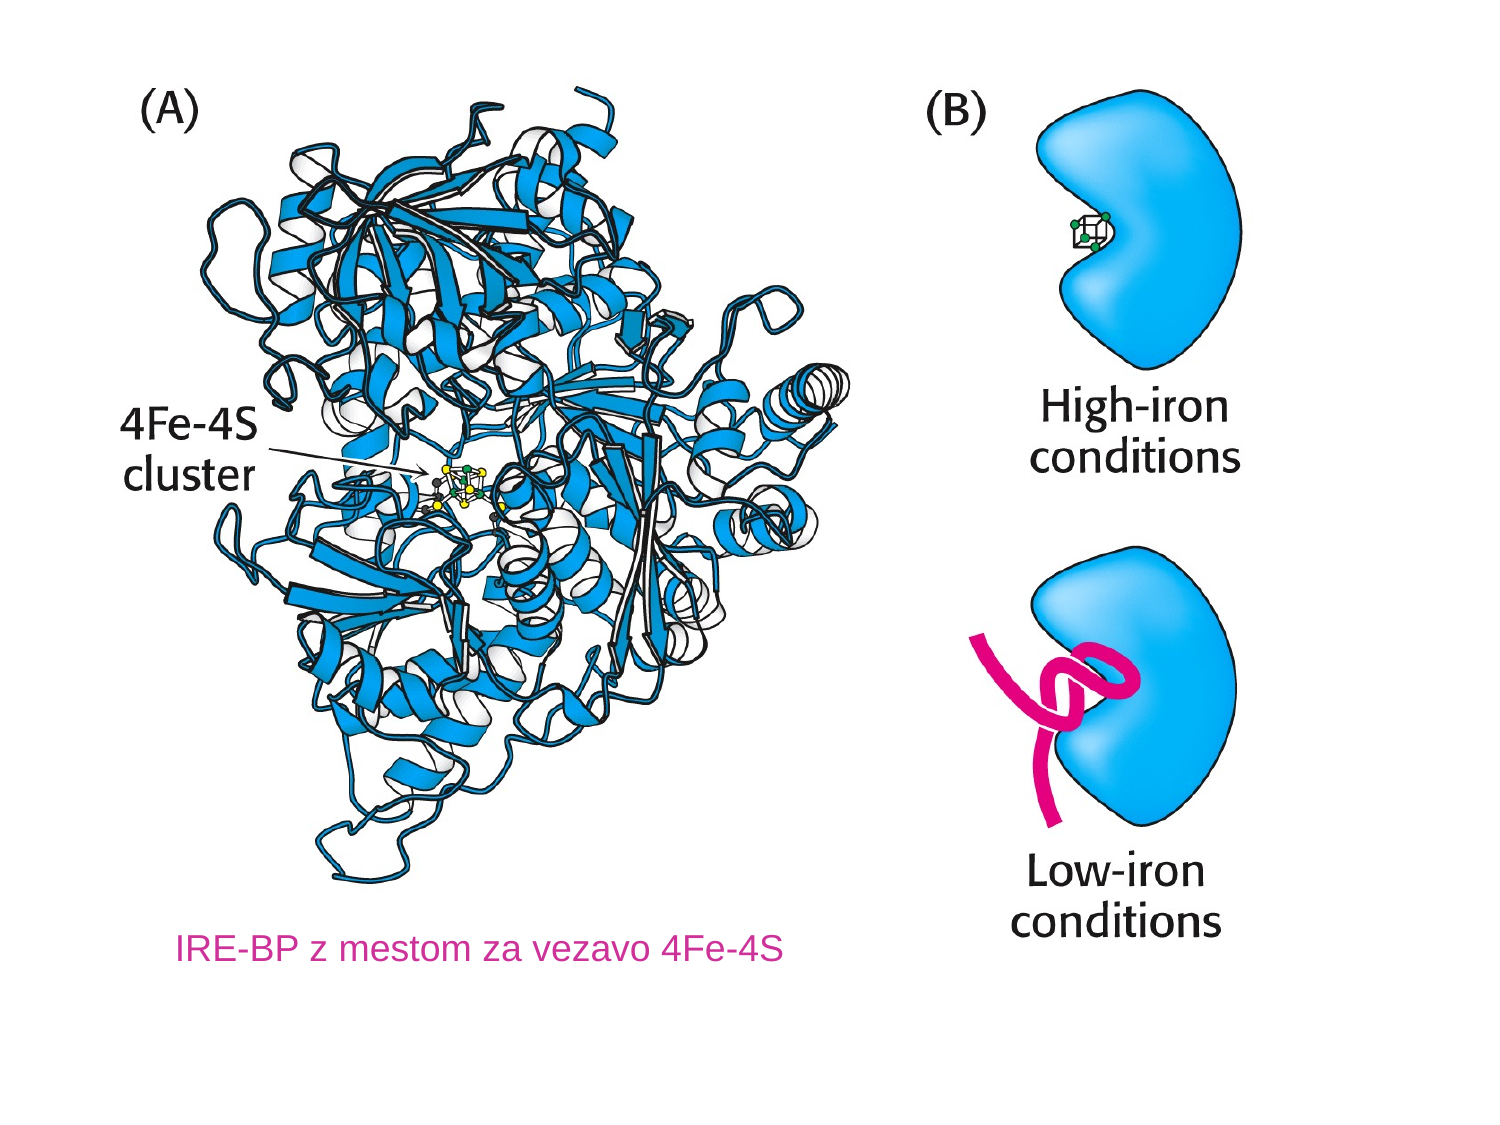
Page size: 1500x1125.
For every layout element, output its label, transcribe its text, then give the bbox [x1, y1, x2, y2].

text_box IRE-BP z mestom za vezavo 4Fe-4S [160, 916, 800, 977]
picture [91, 62, 1270, 958]
